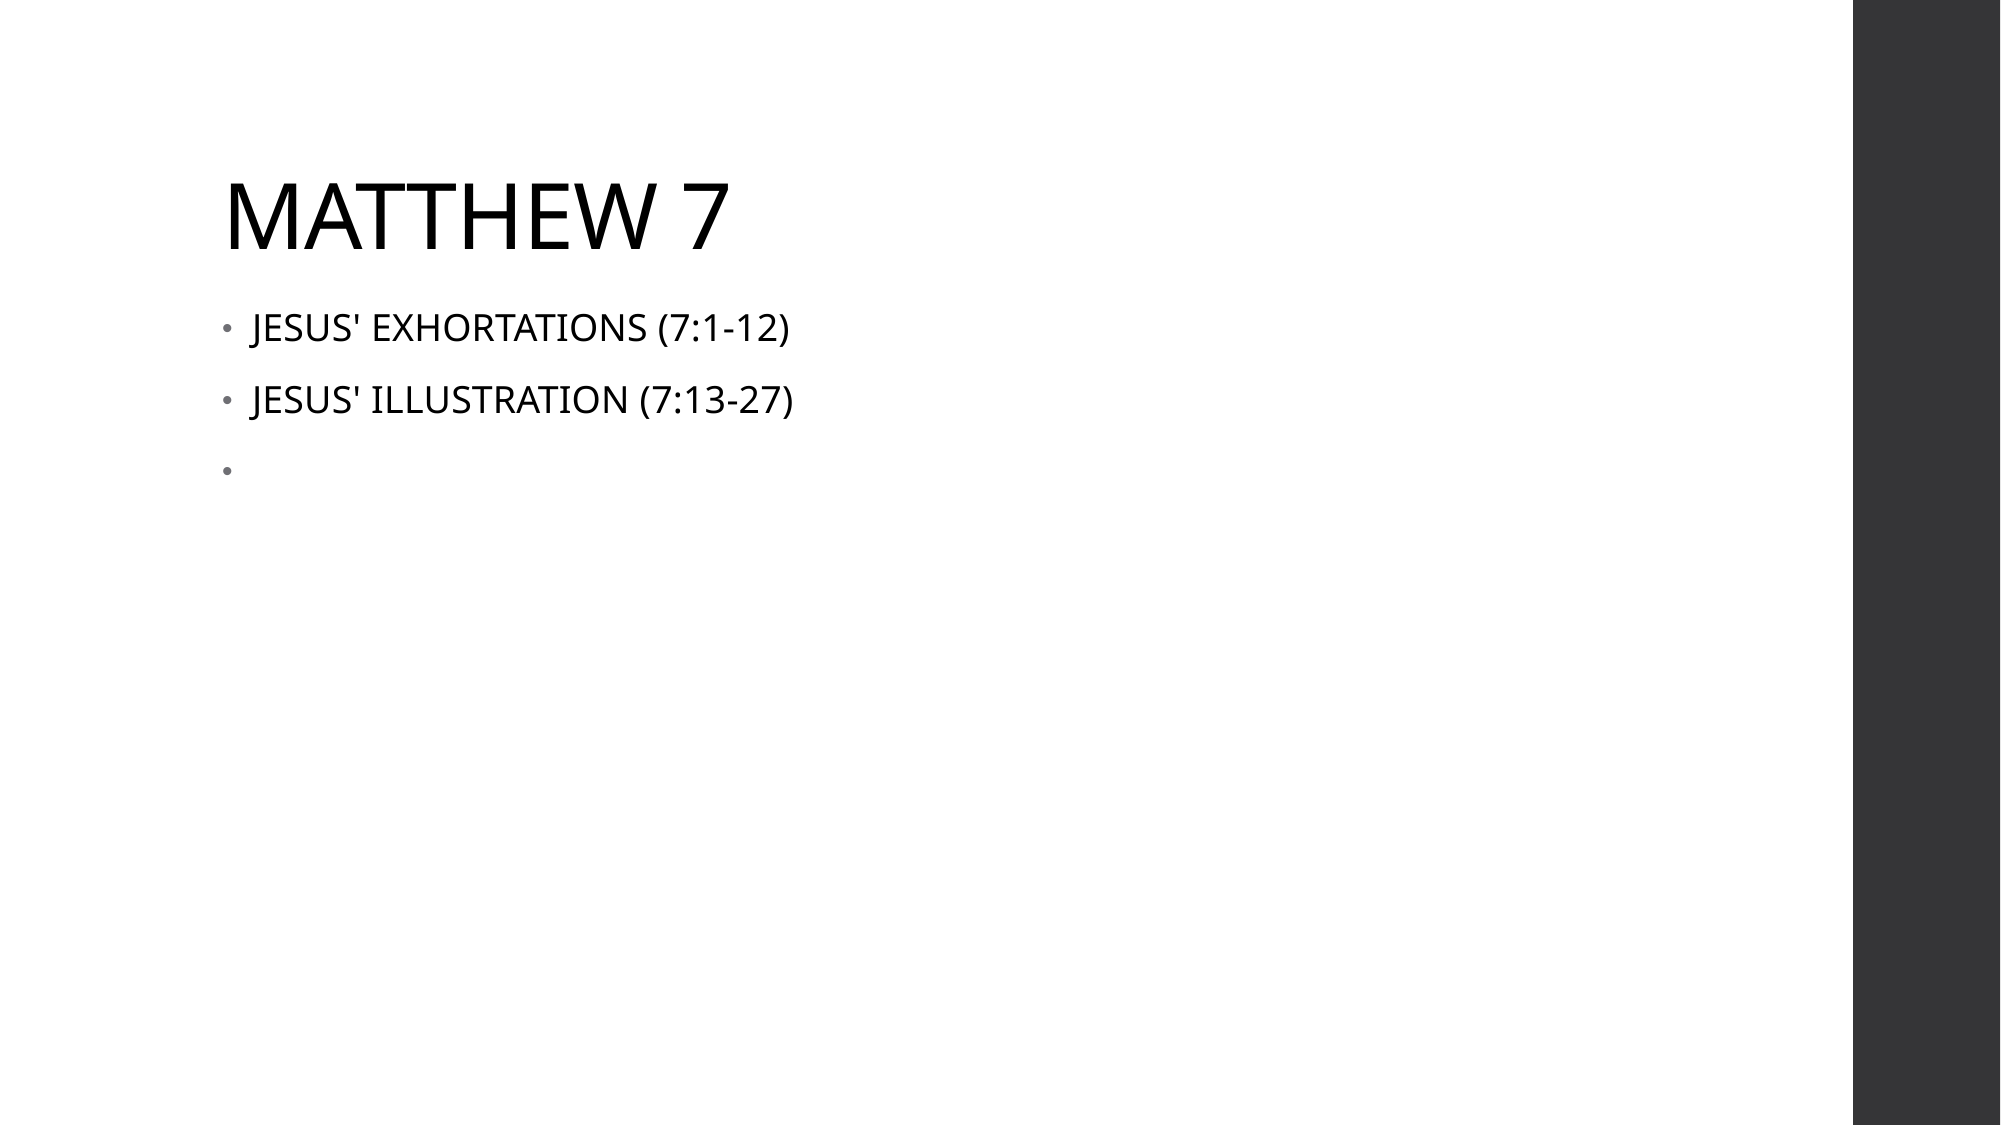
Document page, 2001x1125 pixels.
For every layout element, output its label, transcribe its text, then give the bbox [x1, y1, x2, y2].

list JESUS' EXHORTATIONS (7:1-12) JESUS' ILLUSTRATION (7:13-27) [206, 299, 1617, 1014]
title MATTHEW 7 [206, 60, 1797, 278]
